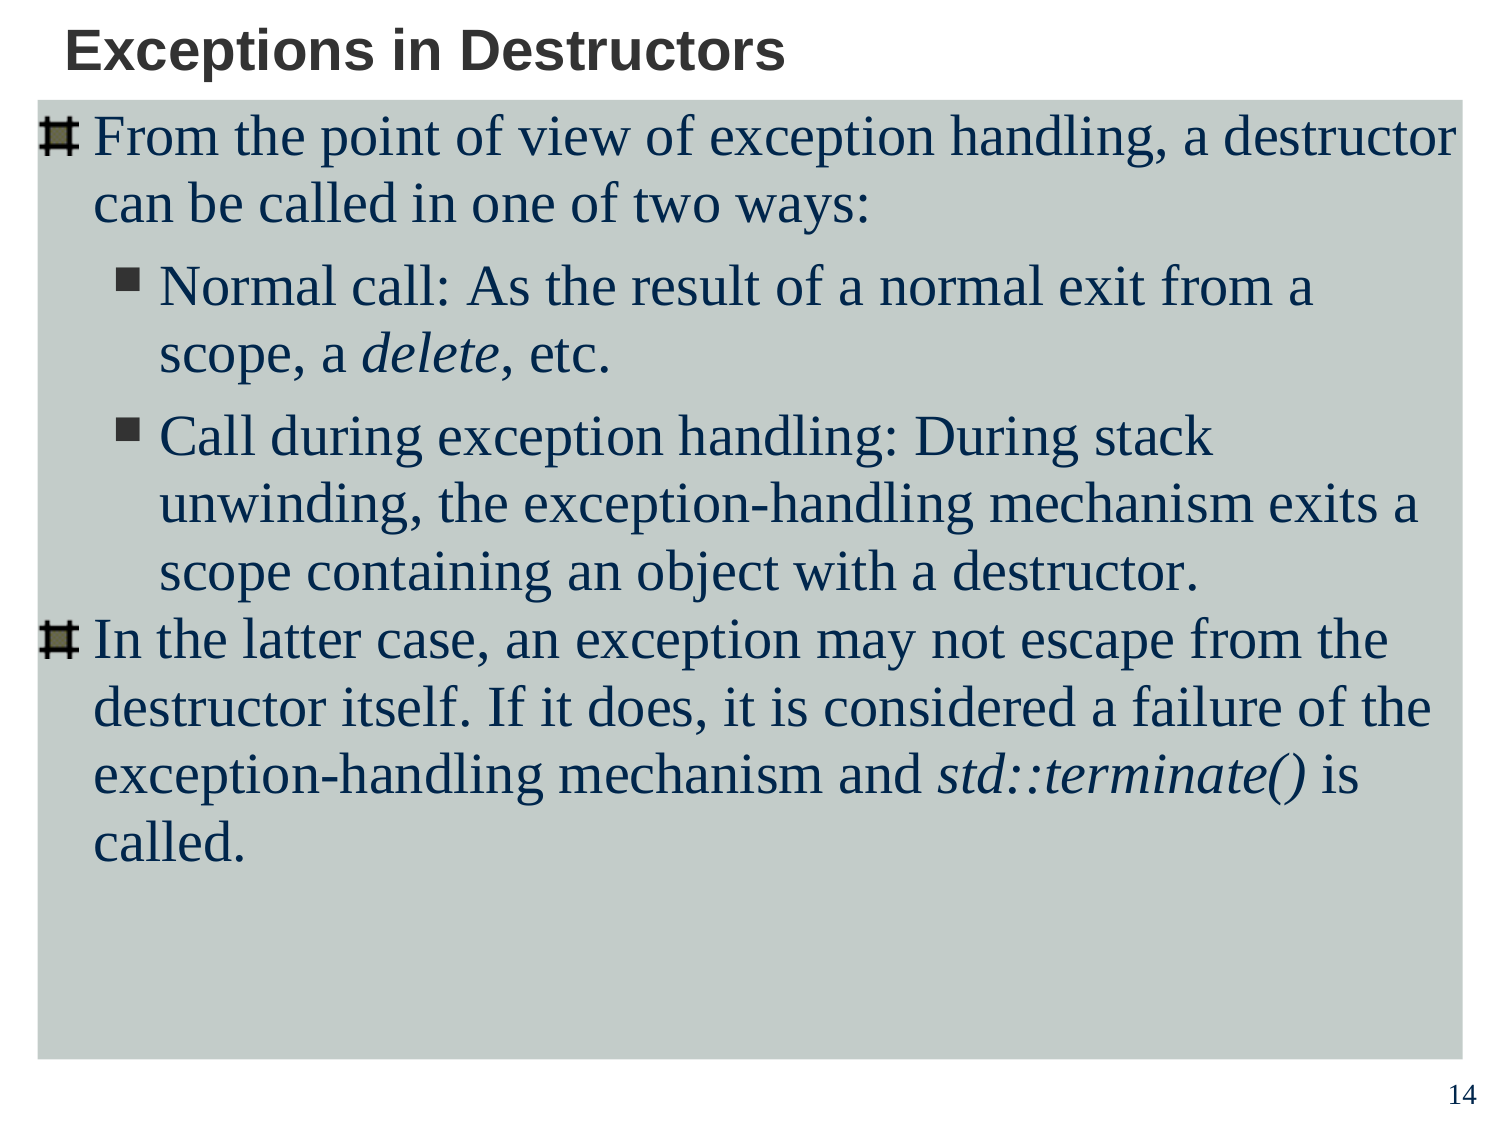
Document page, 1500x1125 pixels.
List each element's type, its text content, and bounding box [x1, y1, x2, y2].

title Exceptions in Destructors [50, 0, 1450, 91]
list From the point of view of exception handling, a destructor can be called in one of two ways: Normal call: As the result of a normal exit from a scope, a delete, etc. Call during exception handling: During stack unwinding, the exception-handling mechanism exits a scope containing an object with a destructor. In the latter case, an exception may not escape from the destructor itself. If it does, it is considered a failure of the exception-handling mechanism and std::terminate() is called. [37, 99, 1463, 1060]
